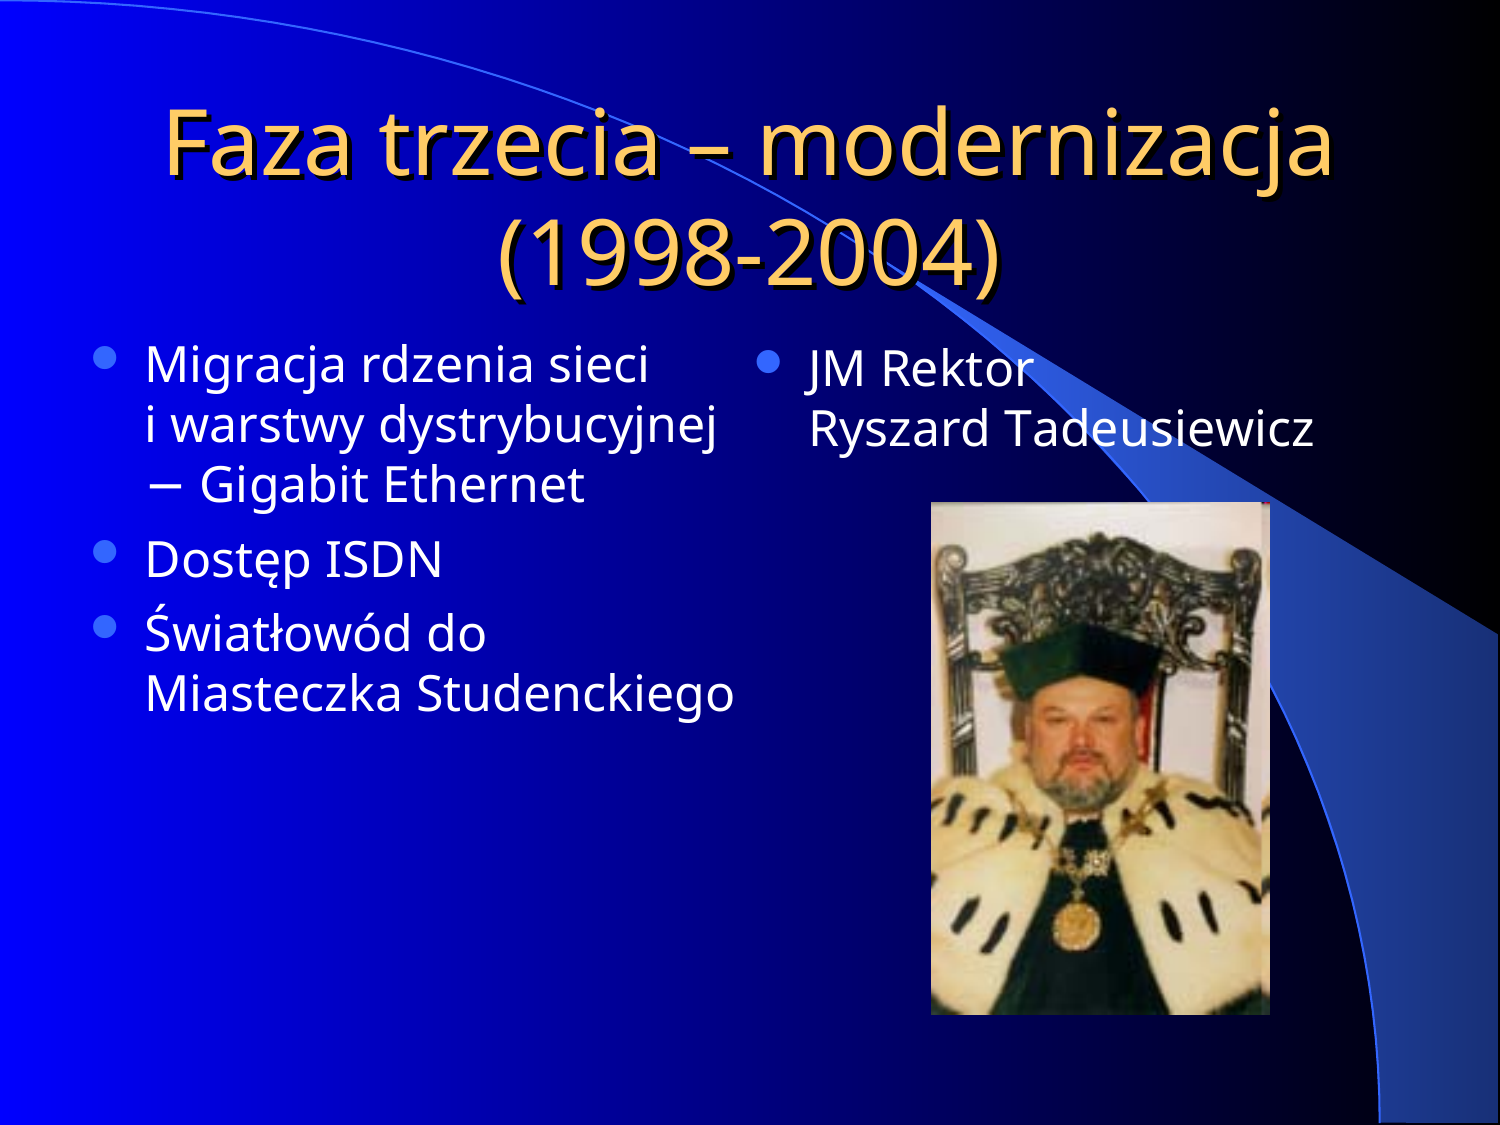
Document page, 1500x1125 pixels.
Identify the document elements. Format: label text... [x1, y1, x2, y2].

list Migracja rdzenia sieci i warstwy dystrybucyjnej − Gigabit Ethernet Dostęp ISDN Światłowód do Miasteczka Studenckiego [75, 324, 763, 1000]
title Faza trzecia – modernizacja (1998-2004) [112, 76, 1388, 312]
picture [931, 502, 1270, 1015]
text_box JM Rektor Ryszard Tadeusiewicz [738, 328, 1388, 1004]
